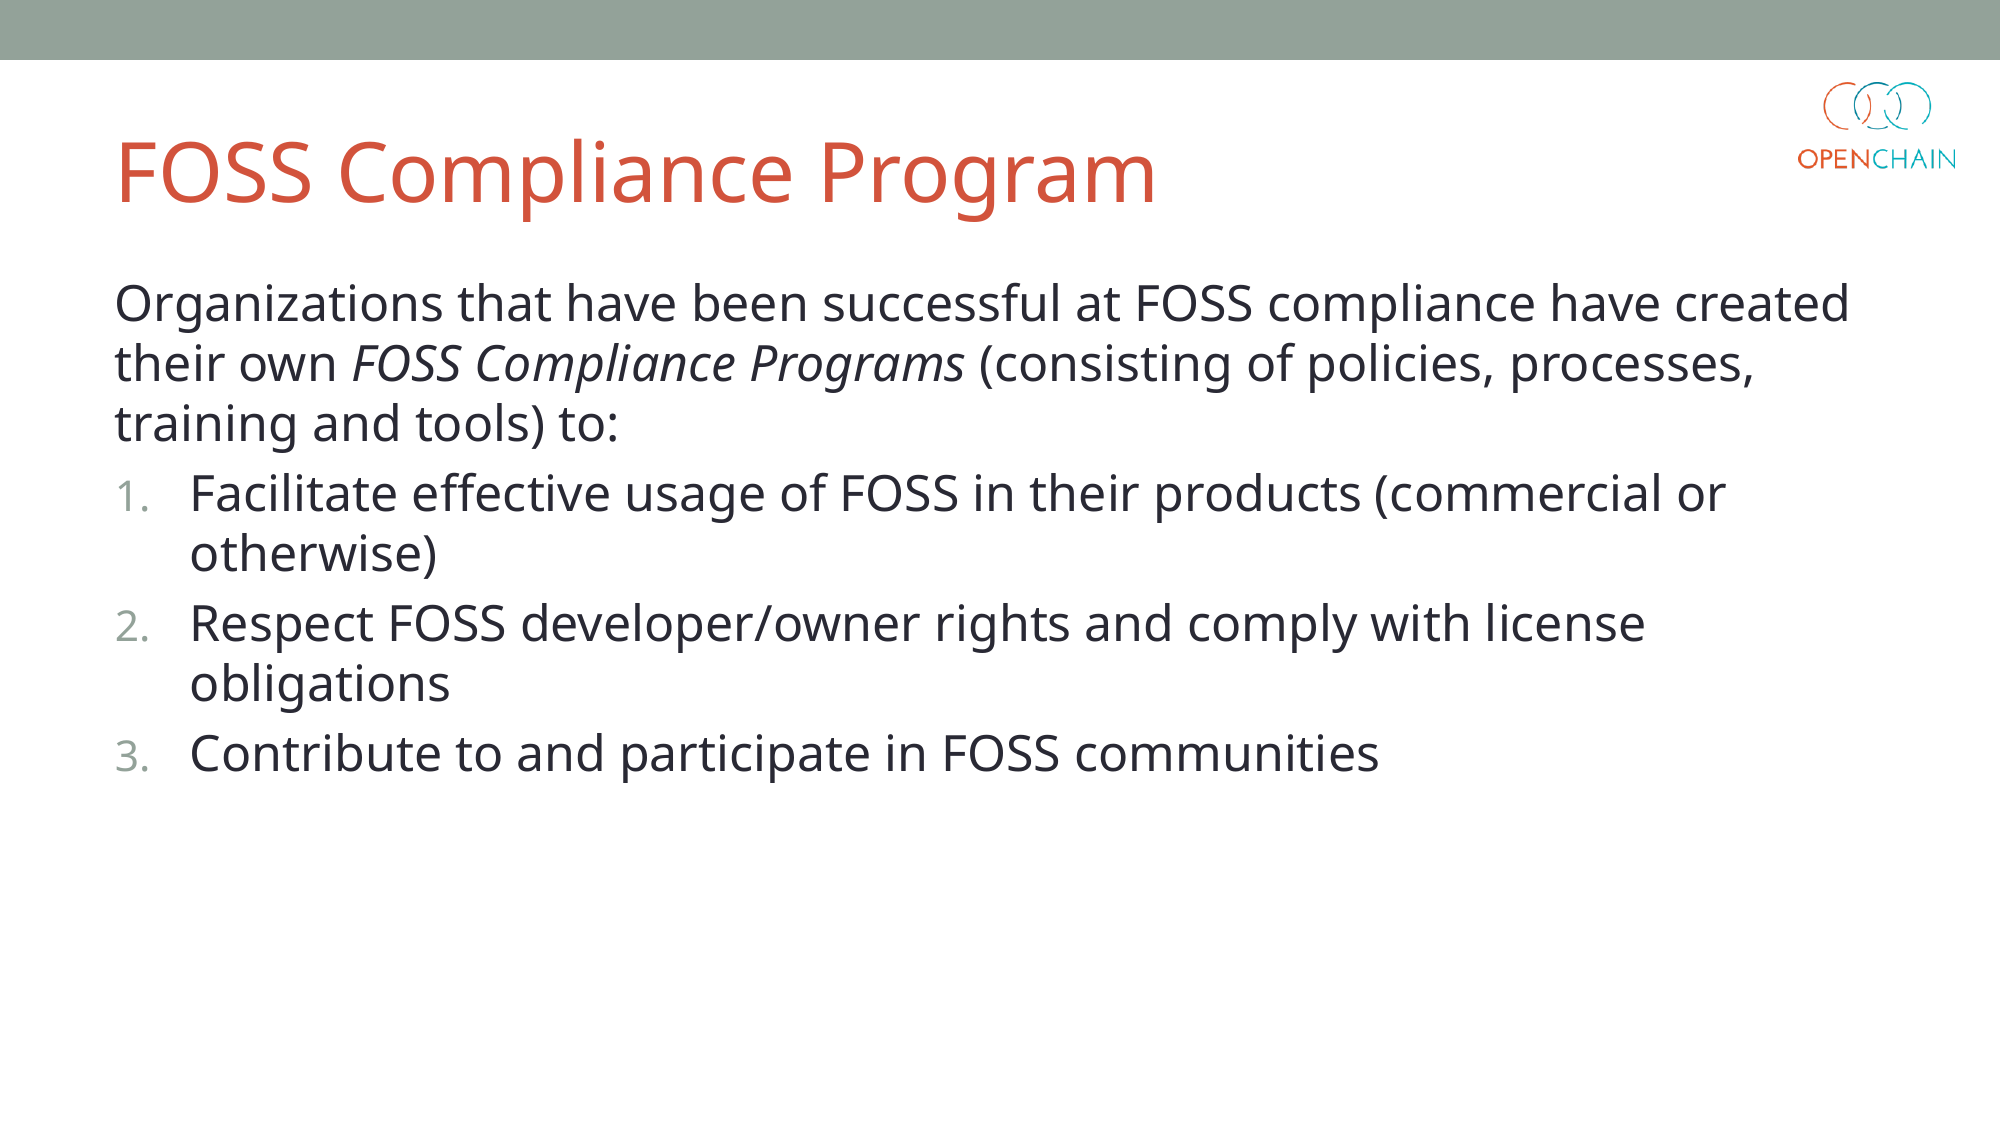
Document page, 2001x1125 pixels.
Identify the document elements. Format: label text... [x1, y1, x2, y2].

list Organizations that have been successful at FOSS compliance have created their own FOSS Compliance Programs (consisting of policies, processes, training and tools) to: Facilitate effective usage of FOSS in their products (commercial or otherwise) Respect FOSS developer/owner rights and comply with license obligations Contribute to and participate in FOSS communities [99, 263, 1900, 1064]
picture [1798, 82, 1955, 169]
title FOSS Compliance Program [99, 87, 1900, 250]
